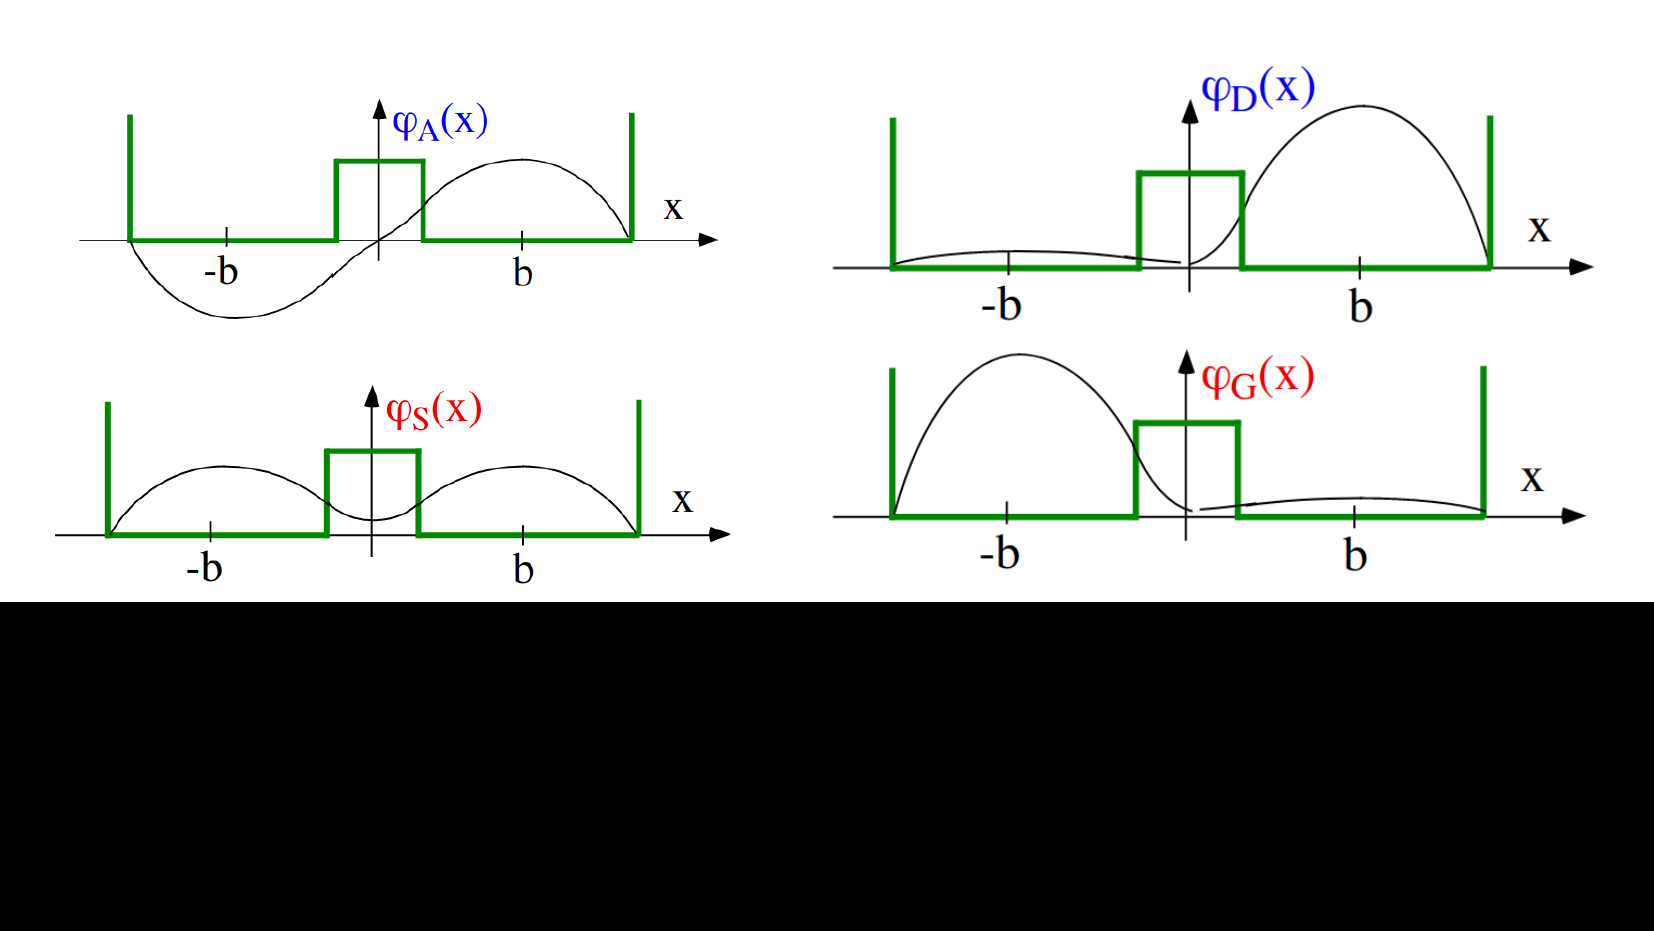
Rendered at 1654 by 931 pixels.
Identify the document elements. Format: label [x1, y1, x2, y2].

picture [26, 57, 745, 591]
picture [799, 58, 1619, 591]
text_box [0, 602, 1654, 931]
